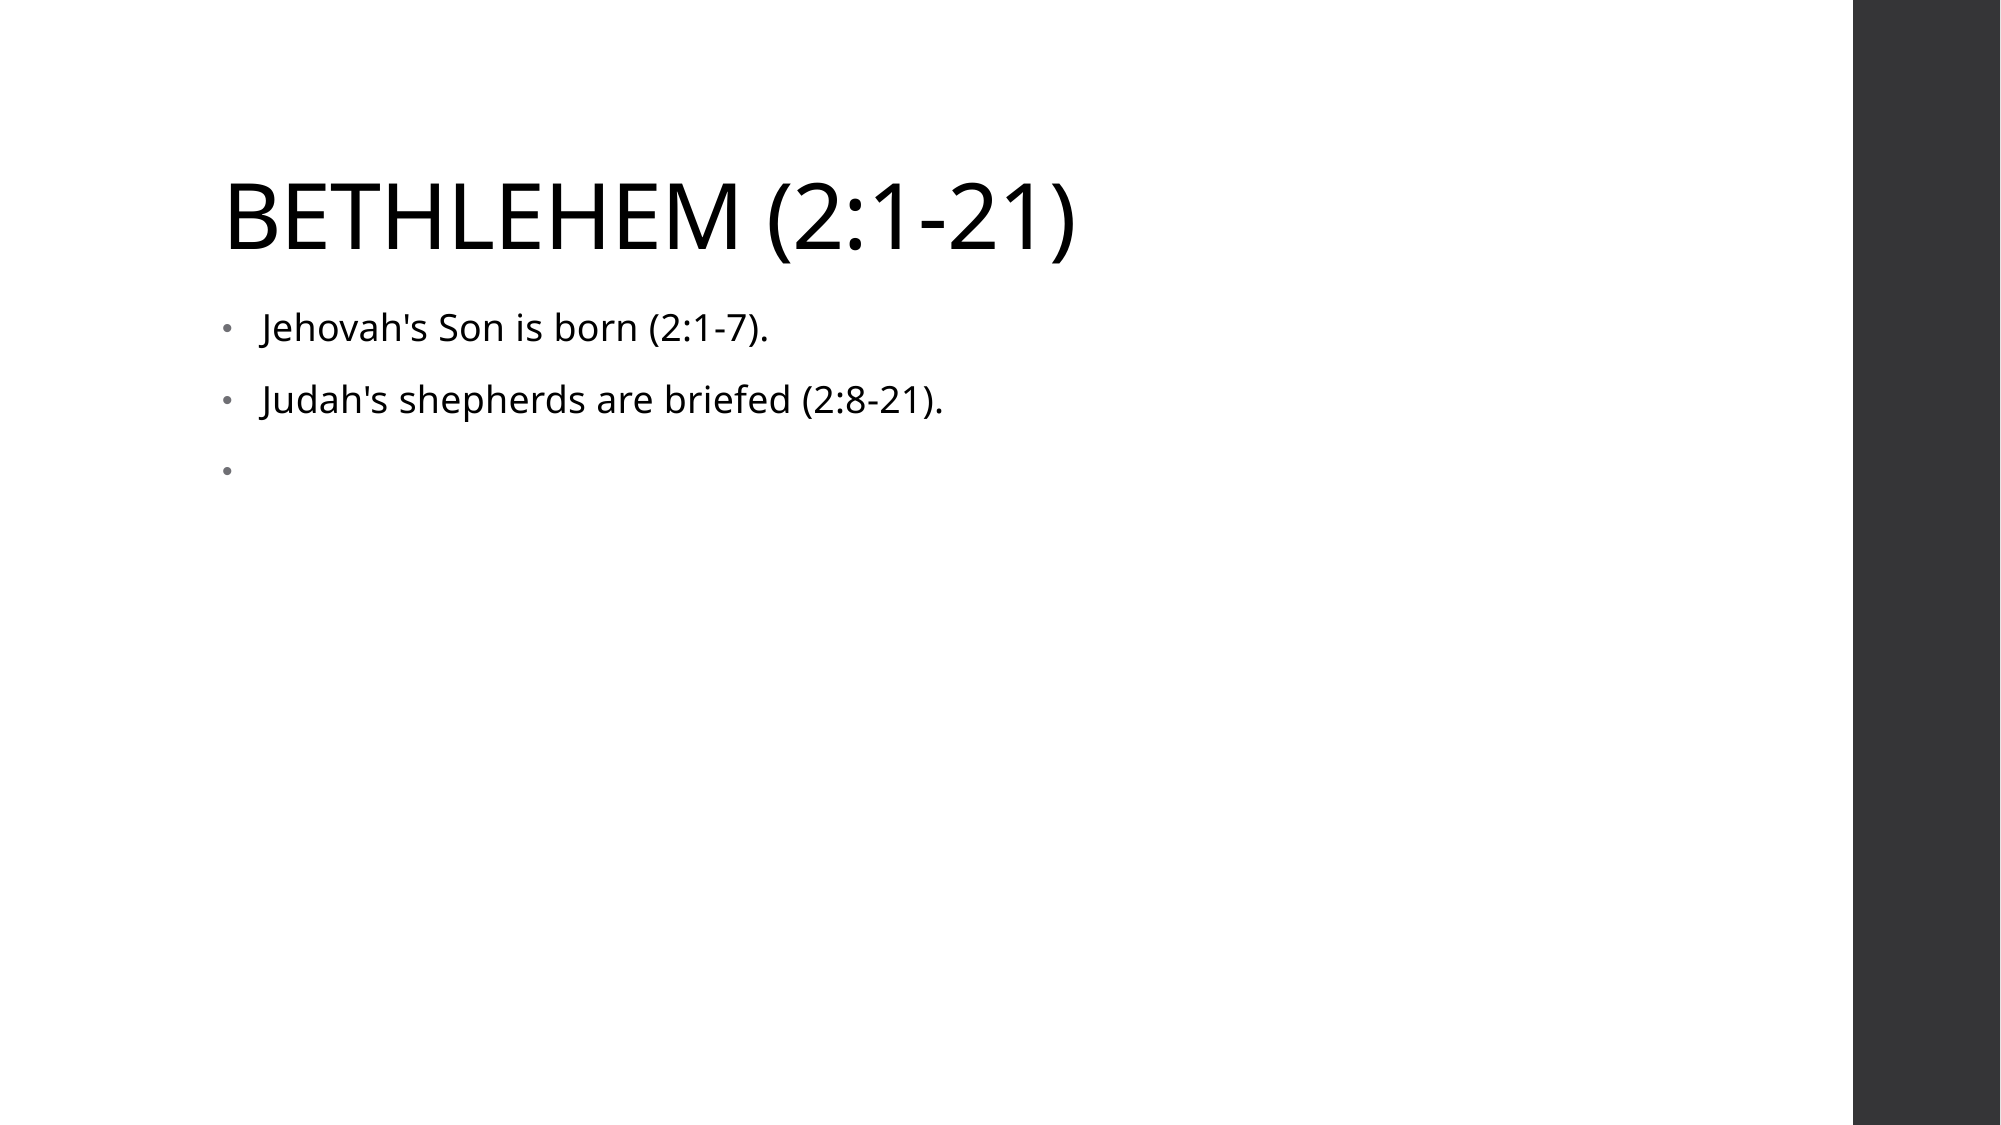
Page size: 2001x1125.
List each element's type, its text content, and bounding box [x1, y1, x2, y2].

list Jehovah's Son is born (2:1-7). Judah's shepherds are briefed (2:8-21). [206, 299, 1617, 1014]
title BETHLEHEM (2:1-21) [206, 60, 1797, 278]
